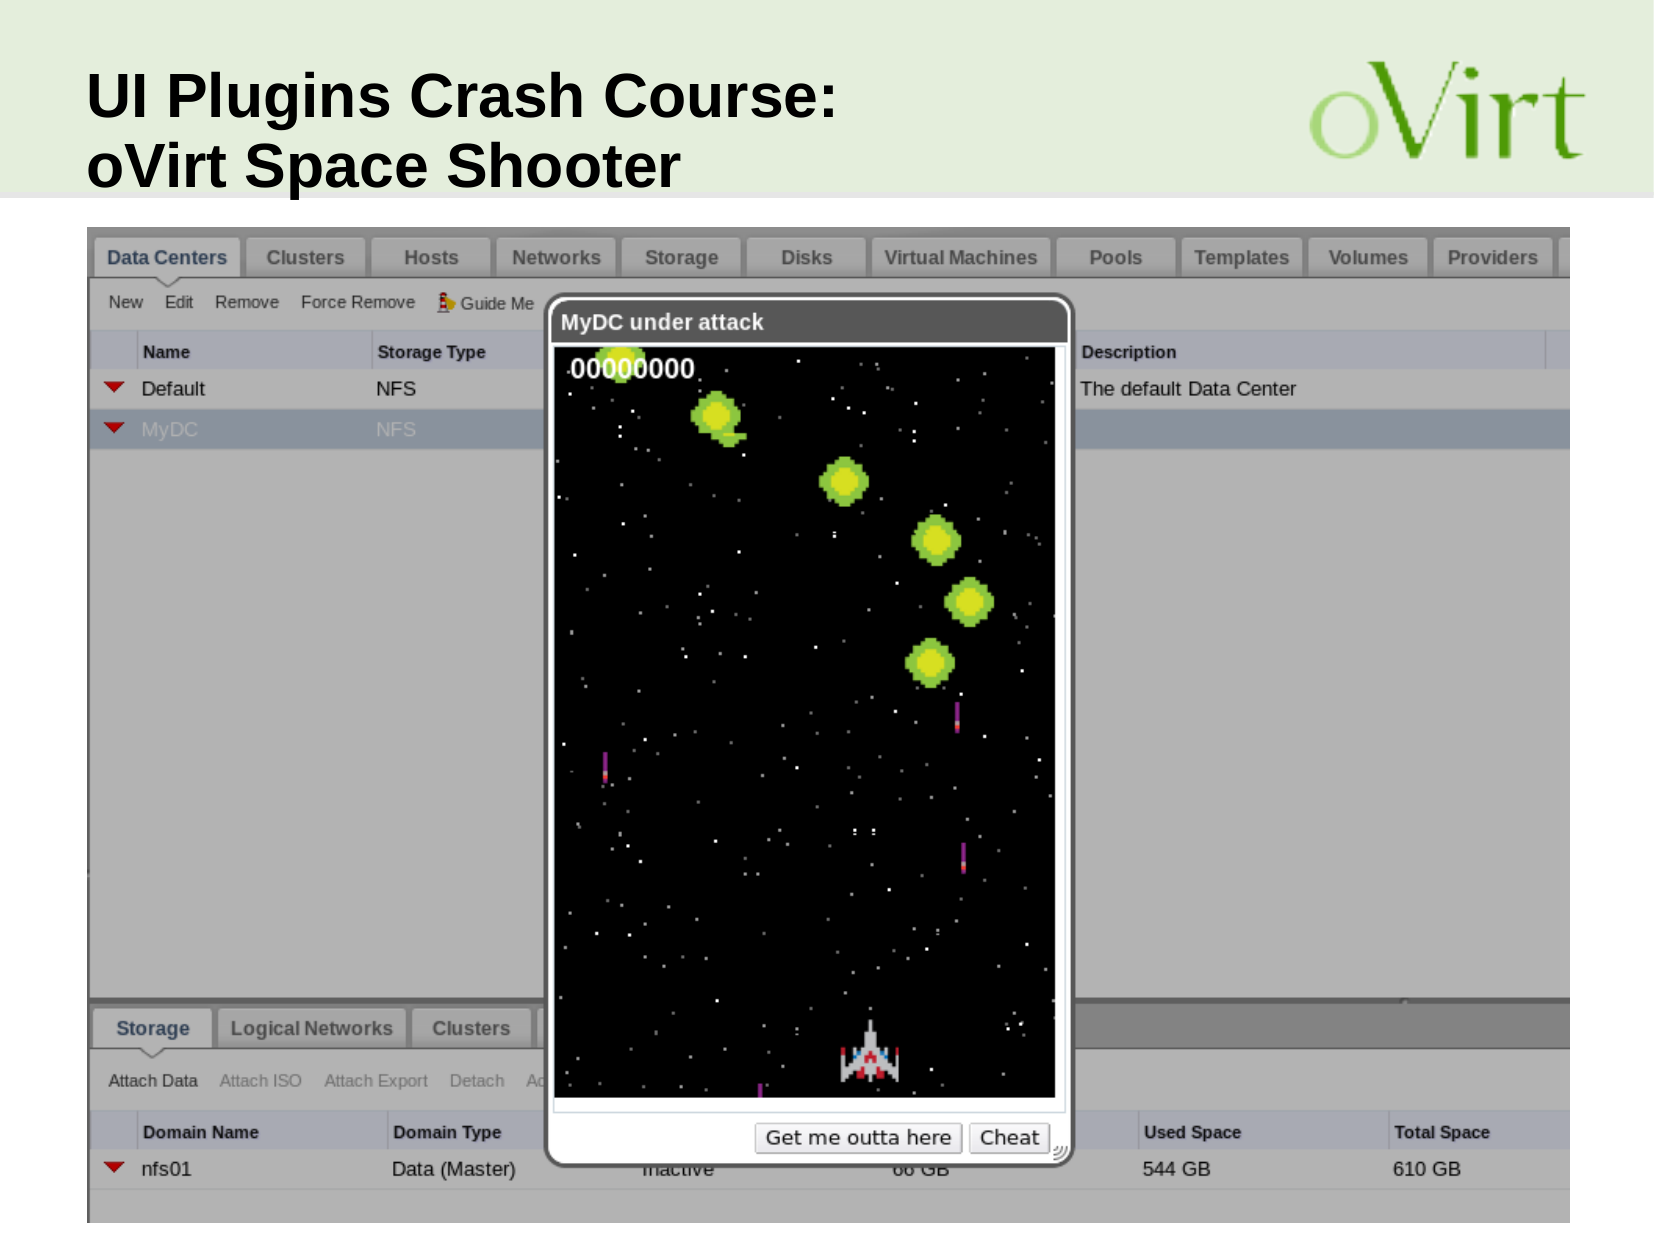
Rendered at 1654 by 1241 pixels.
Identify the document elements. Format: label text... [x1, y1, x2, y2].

title UI Plugins Crash Course: oVirt Space Shooter [86, 36, 1307, 225]
picture [1307, 36, 1613, 180]
picture [87, 227, 1570, 1223]
